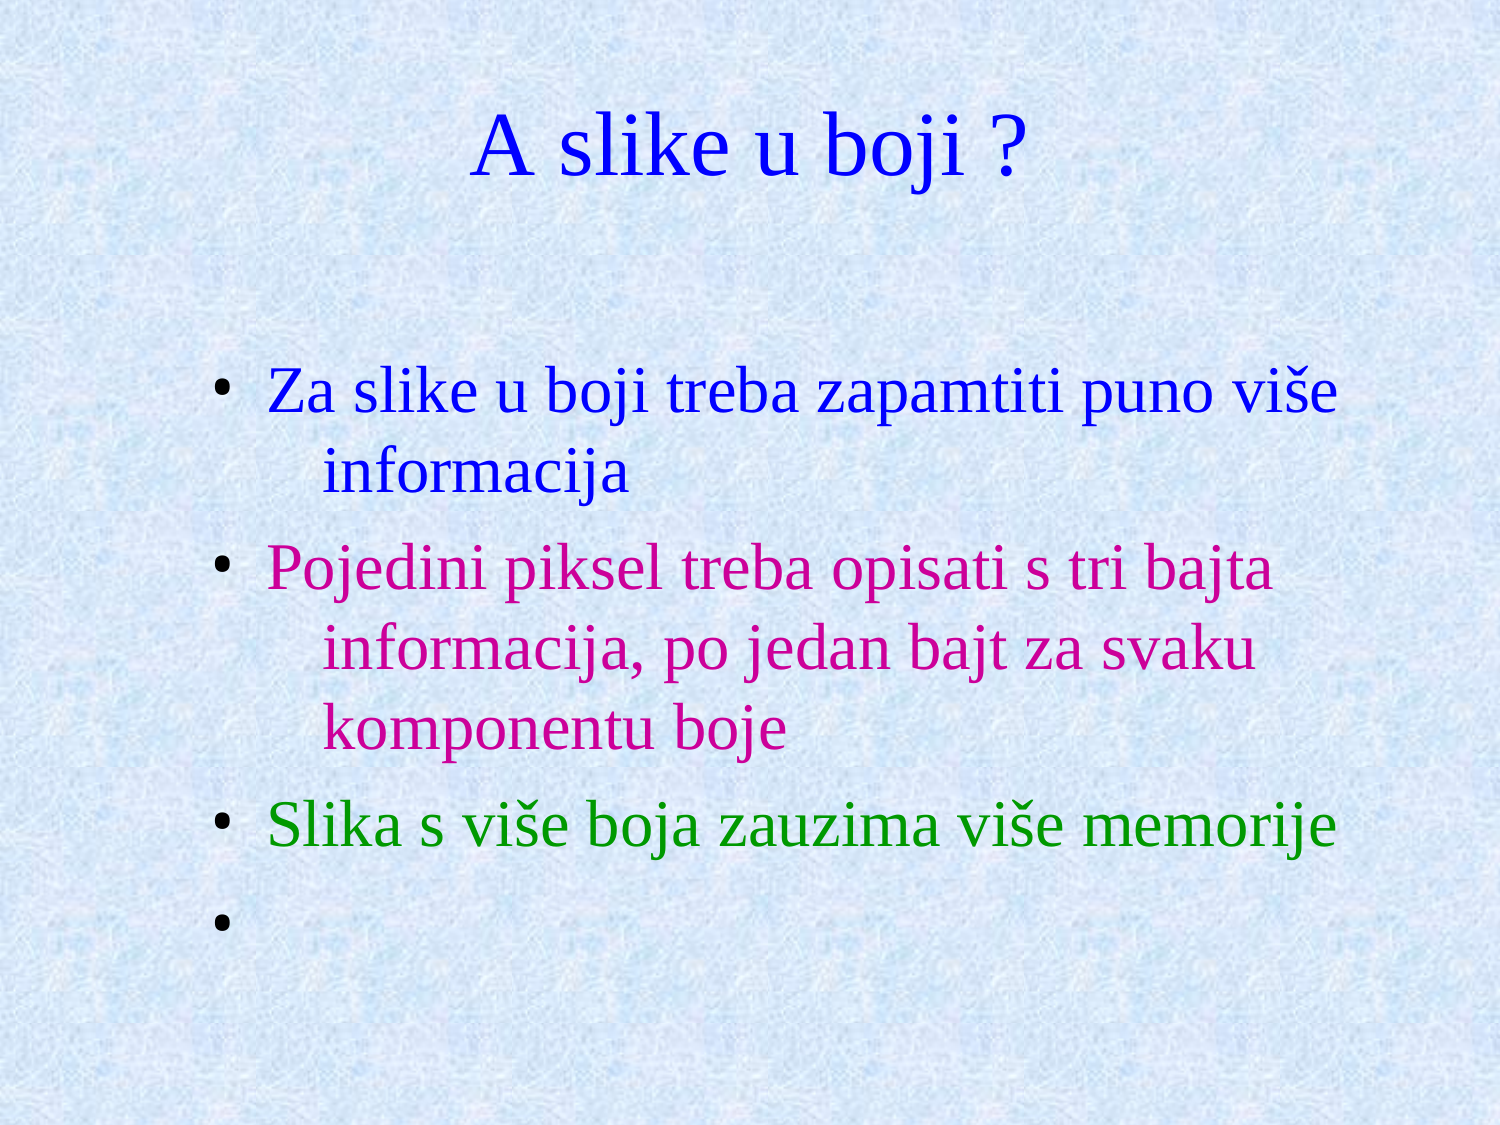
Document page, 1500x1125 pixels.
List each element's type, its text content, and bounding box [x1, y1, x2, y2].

title A slike u boji ? [75, 45, 1426, 233]
list Za slike u boji treba zapamtiti puno više informacija Pojedini piksel treba opisati s tri bajta informacija, po jedan bajt za svaku komponentu boje Slika s više boja zauzima više memorije [194, 338, 1426, 1005]
